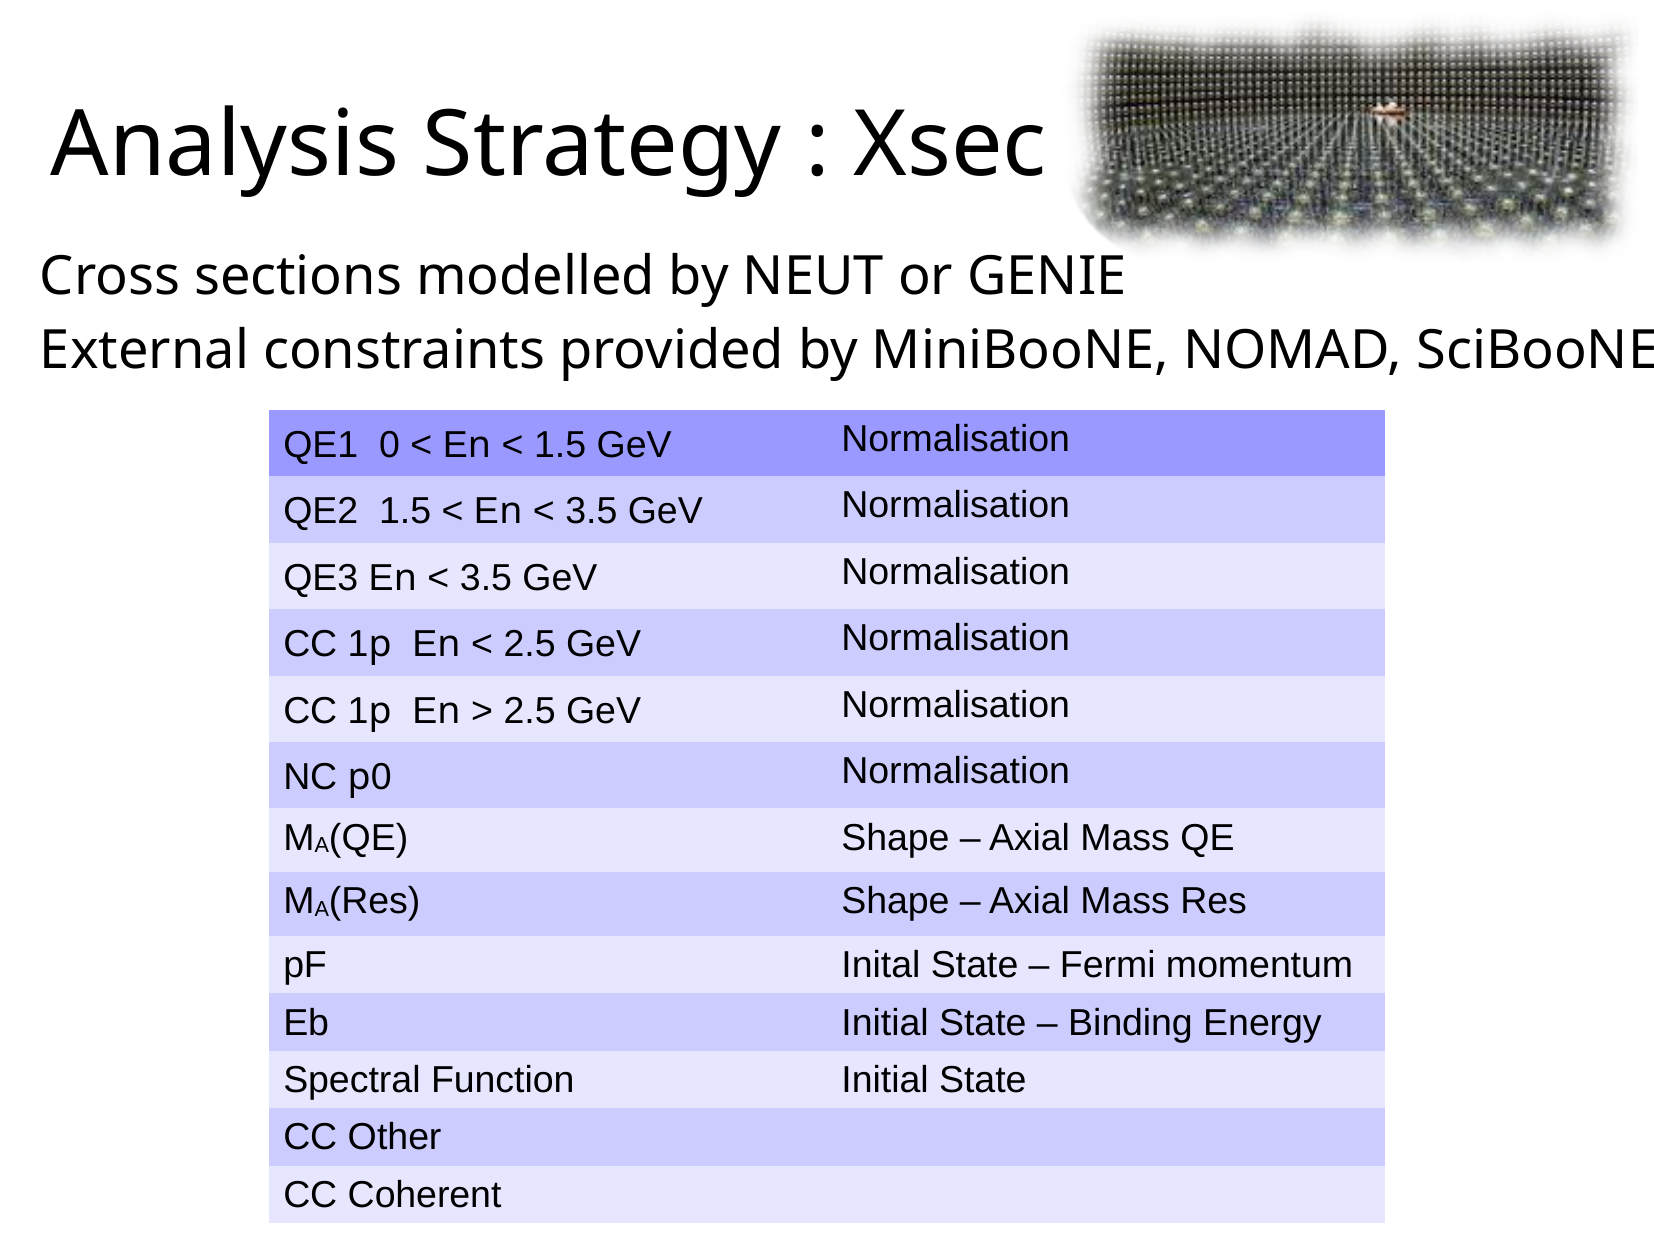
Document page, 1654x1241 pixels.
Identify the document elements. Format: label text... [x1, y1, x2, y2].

table_cell Normalisation [827, 476, 1385, 543]
table_cell CC 1p En > 2.5 GeV [269, 676, 827, 742]
table_cell MA(Res) [269, 872, 827, 936]
table_cell Normalisation [827, 543, 1385, 609]
table_cell Eb [269, 993, 827, 1051]
table_cell Inital State – Fermi momentum [827, 936, 1385, 993]
table_cell Shape – Axial Mass QE [827, 808, 1385, 872]
table_cell CC 1p En < 2.5 GeV [269, 609, 827, 676]
table_cell [827, 1166, 1385, 1223]
table_cell Normalisation [827, 742, 1385, 808]
table_header QE1 0 < En < 1.5 GeV [269, 410, 827, 476]
table_cell Initial State – Binding Energy [827, 993, 1385, 1051]
table_cell Normalisation [827, 609, 1385, 676]
table_cell MA(QE) [269, 808, 827, 872]
text_box Cross sections modelled by NEUT or GENIE External constraints provided by MiniBooNE, NOMAD, SciBooNE [25, 228, 1597, 366]
table_cell Spectral Function [269, 1051, 827, 1108]
table_cell Shape – Axial Mass Res [827, 872, 1385, 936]
title Analysis Strategy : Xsec [23, 23, 1075, 257]
table_header Normalisation [827, 410, 1385, 476]
table_cell QE2 1.5 < En < 3.5 GeV [269, 476, 827, 543]
table_cell pF [269, 936, 827, 993]
table_cell [827, 1108, 1385, 1166]
table_cell CC Coherent [269, 1166, 827, 1223]
table_cell NC p0 [269, 742, 827, 808]
table_cell Normalisation [827, 676, 1385, 742]
picture [1062, 11, 1638, 262]
table_cell QE3 En < 3.5 GeV [269, 543, 827, 609]
table_cell CC Other [269, 1108, 827, 1166]
table_cell Initial State [827, 1051, 1385, 1108]
